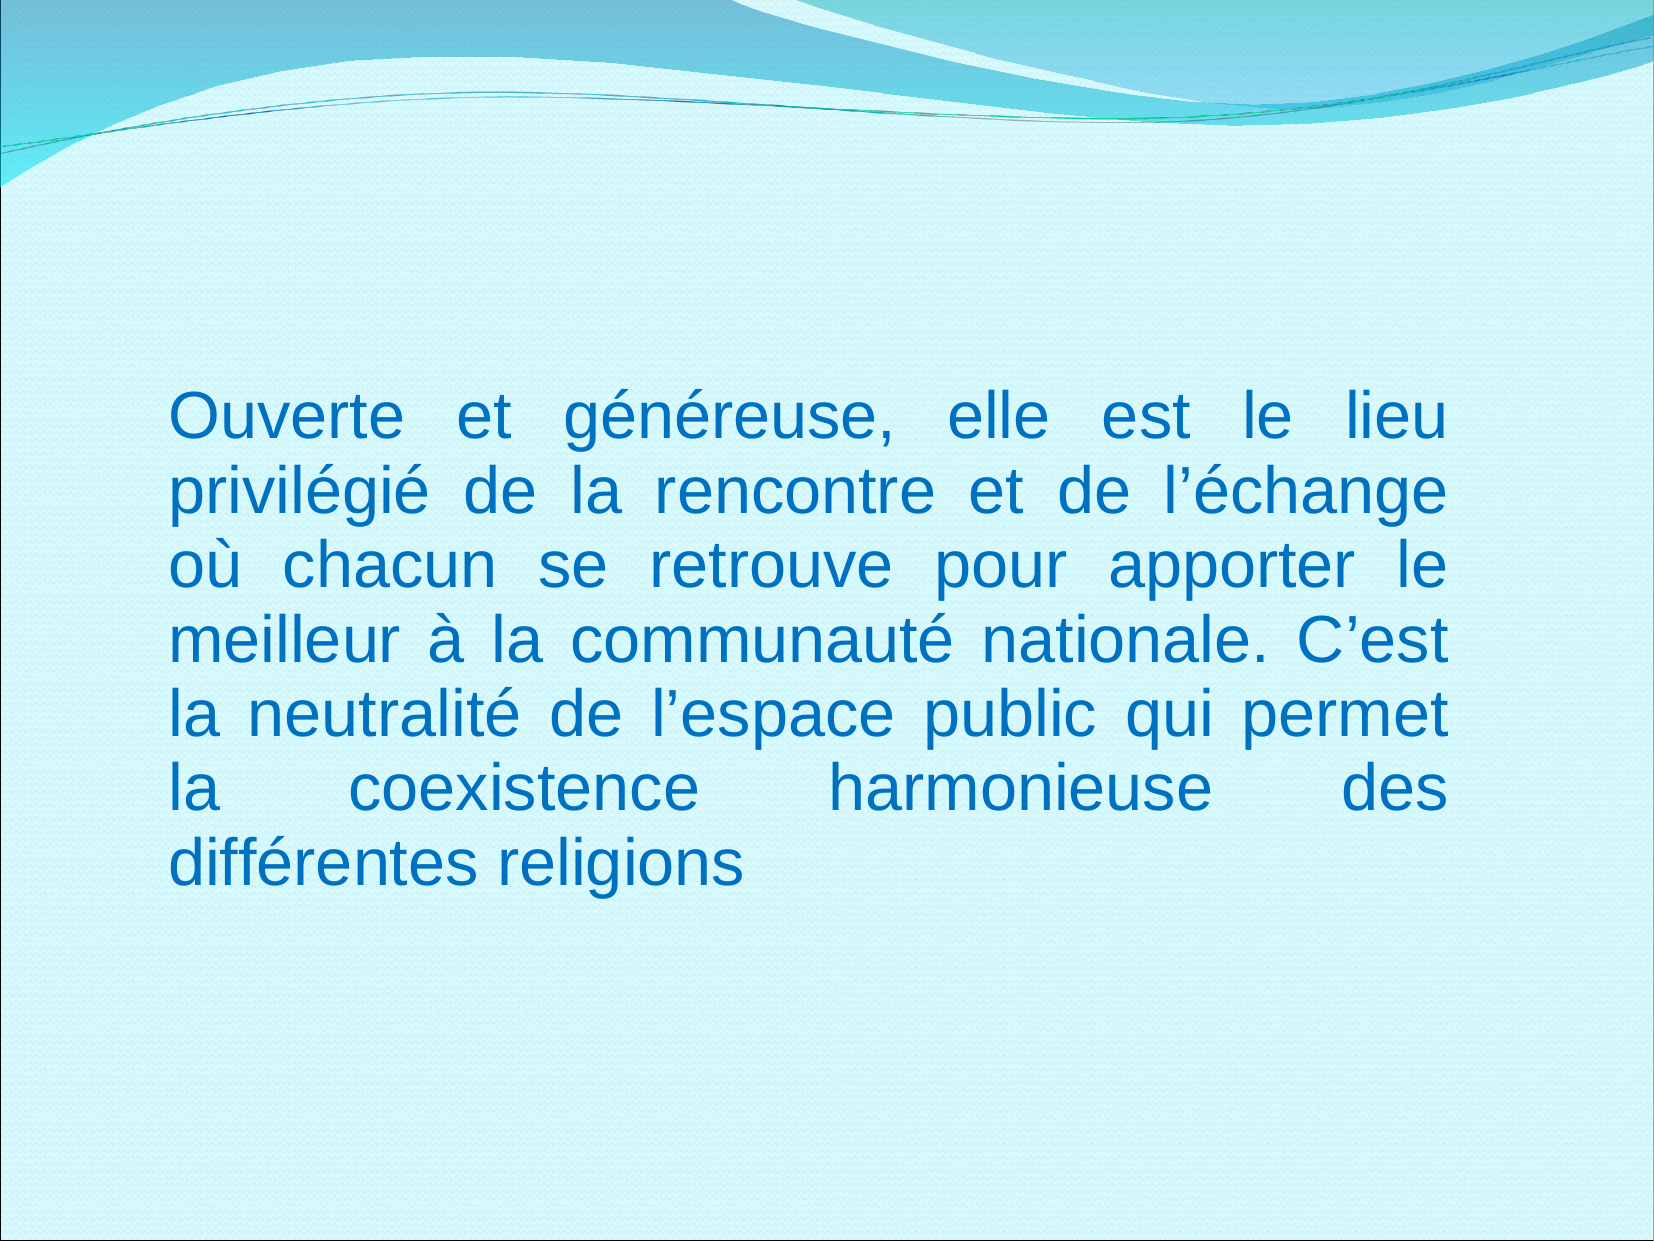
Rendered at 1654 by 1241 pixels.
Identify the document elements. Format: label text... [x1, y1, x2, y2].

text_box Ouverte et généreuse, elle est le lieu privilégié de la rencontre et de l’échange où chacun se retrouve pour apporter le meilleur à la communauté nationale. C’est la neutralité de l’espace public qui permet la coexistence harmonieuse des différentes religions [153, 371, 1465, 908]
picture [0, 0, 1654, 1241]
